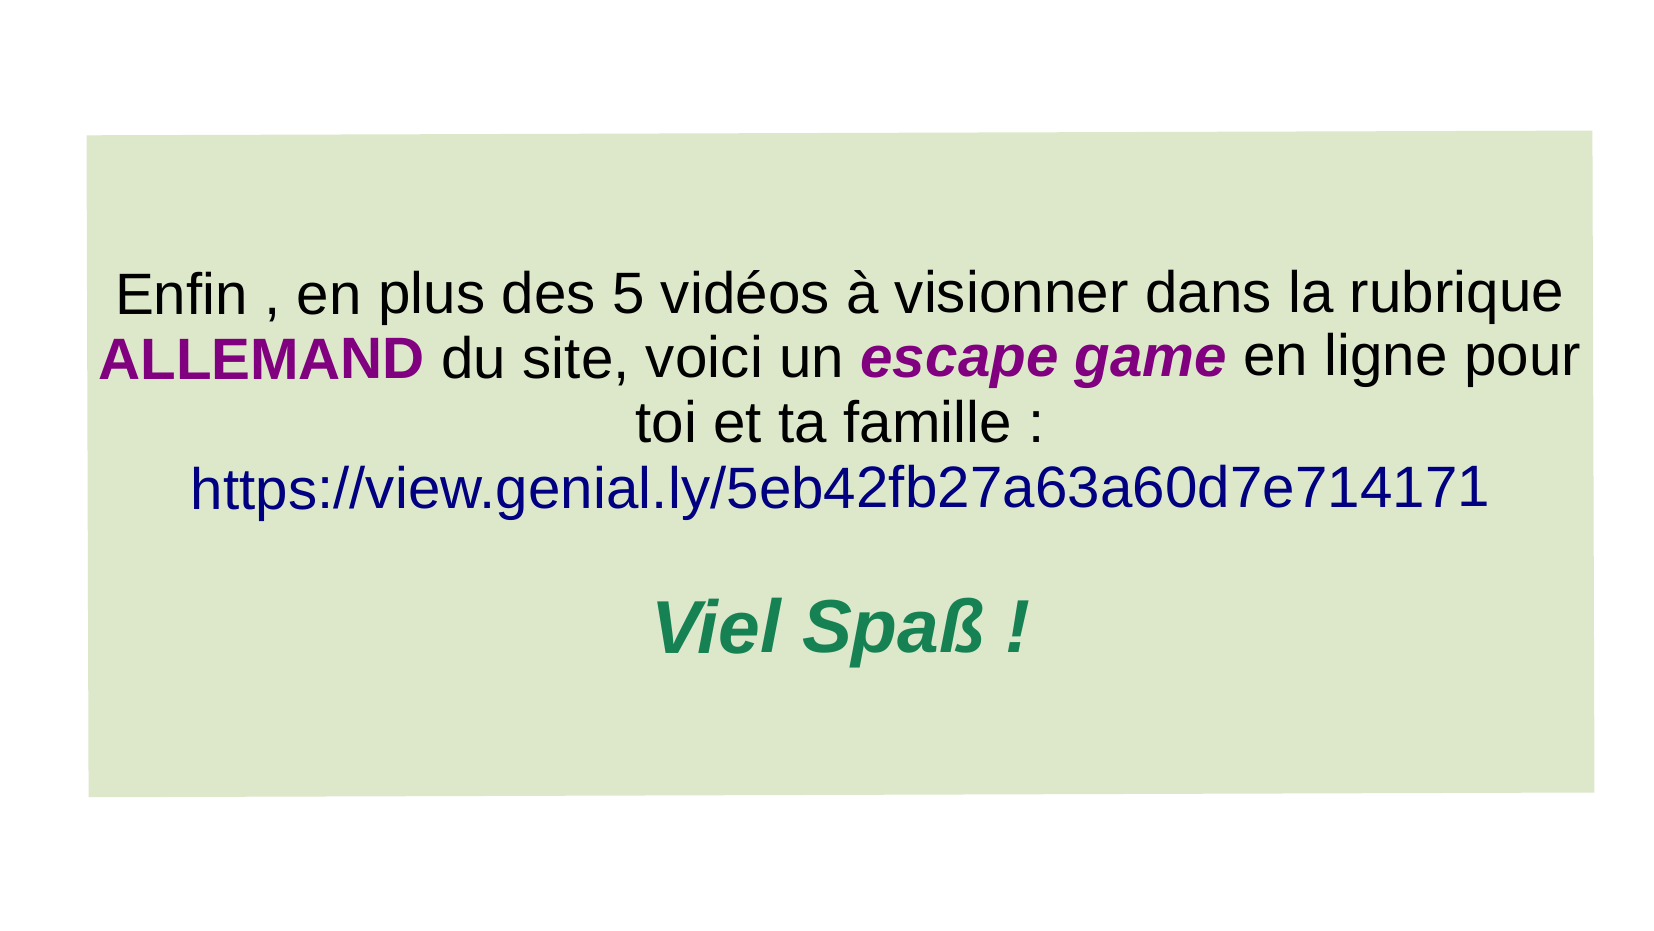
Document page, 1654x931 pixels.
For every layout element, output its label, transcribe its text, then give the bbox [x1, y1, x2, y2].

text_box [101, 284, 132, 355]
title Enfin , en plus des 5 vidéos à visionner dans la rubrique ALLEMAND du site, voici un escape game en ligne pour toi et ta famille : https://view.genial.ly/5eb42fb27a63a60d7e714171 Viel Spaß ! [86, 130, 1595, 798]
